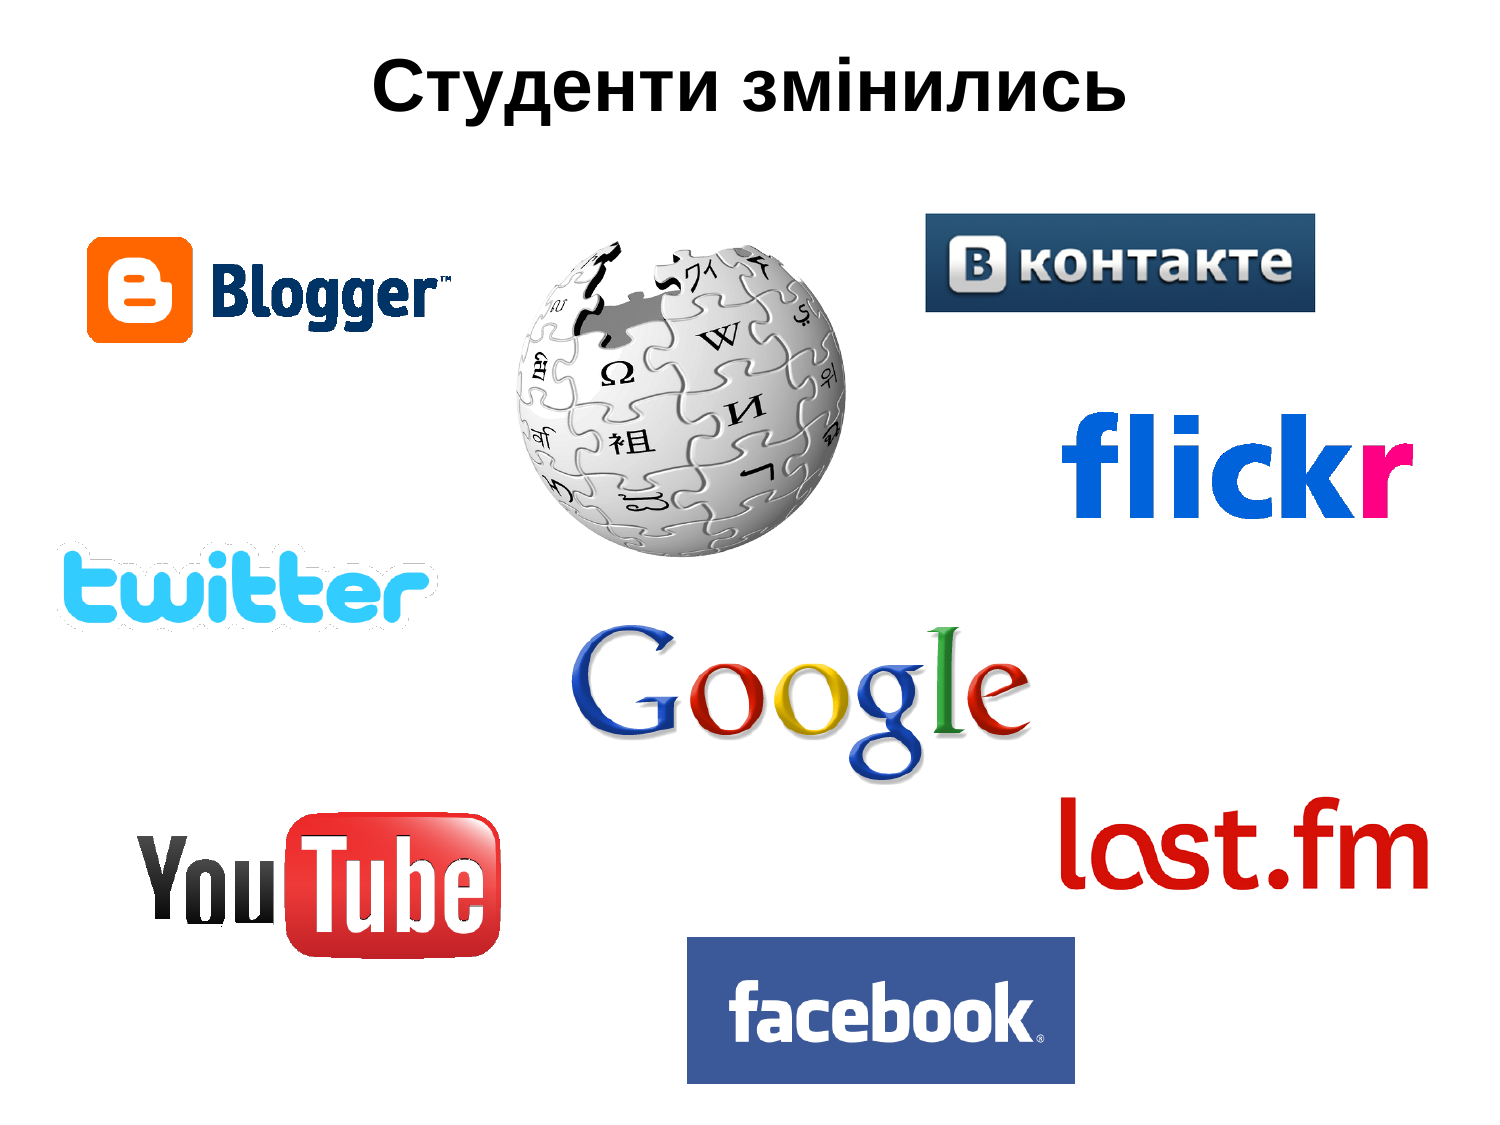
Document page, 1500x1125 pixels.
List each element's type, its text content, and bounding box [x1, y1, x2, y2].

picture [50, 537, 441, 636]
picture [137, 812, 501, 997]
title Студенти змінились [24, 24, 1476, 138]
picture [87, 237, 451, 343]
picture [512, 237, 1441, 904]
picture [687, 937, 1075, 1084]
picture [924, 212, 1316, 313]
